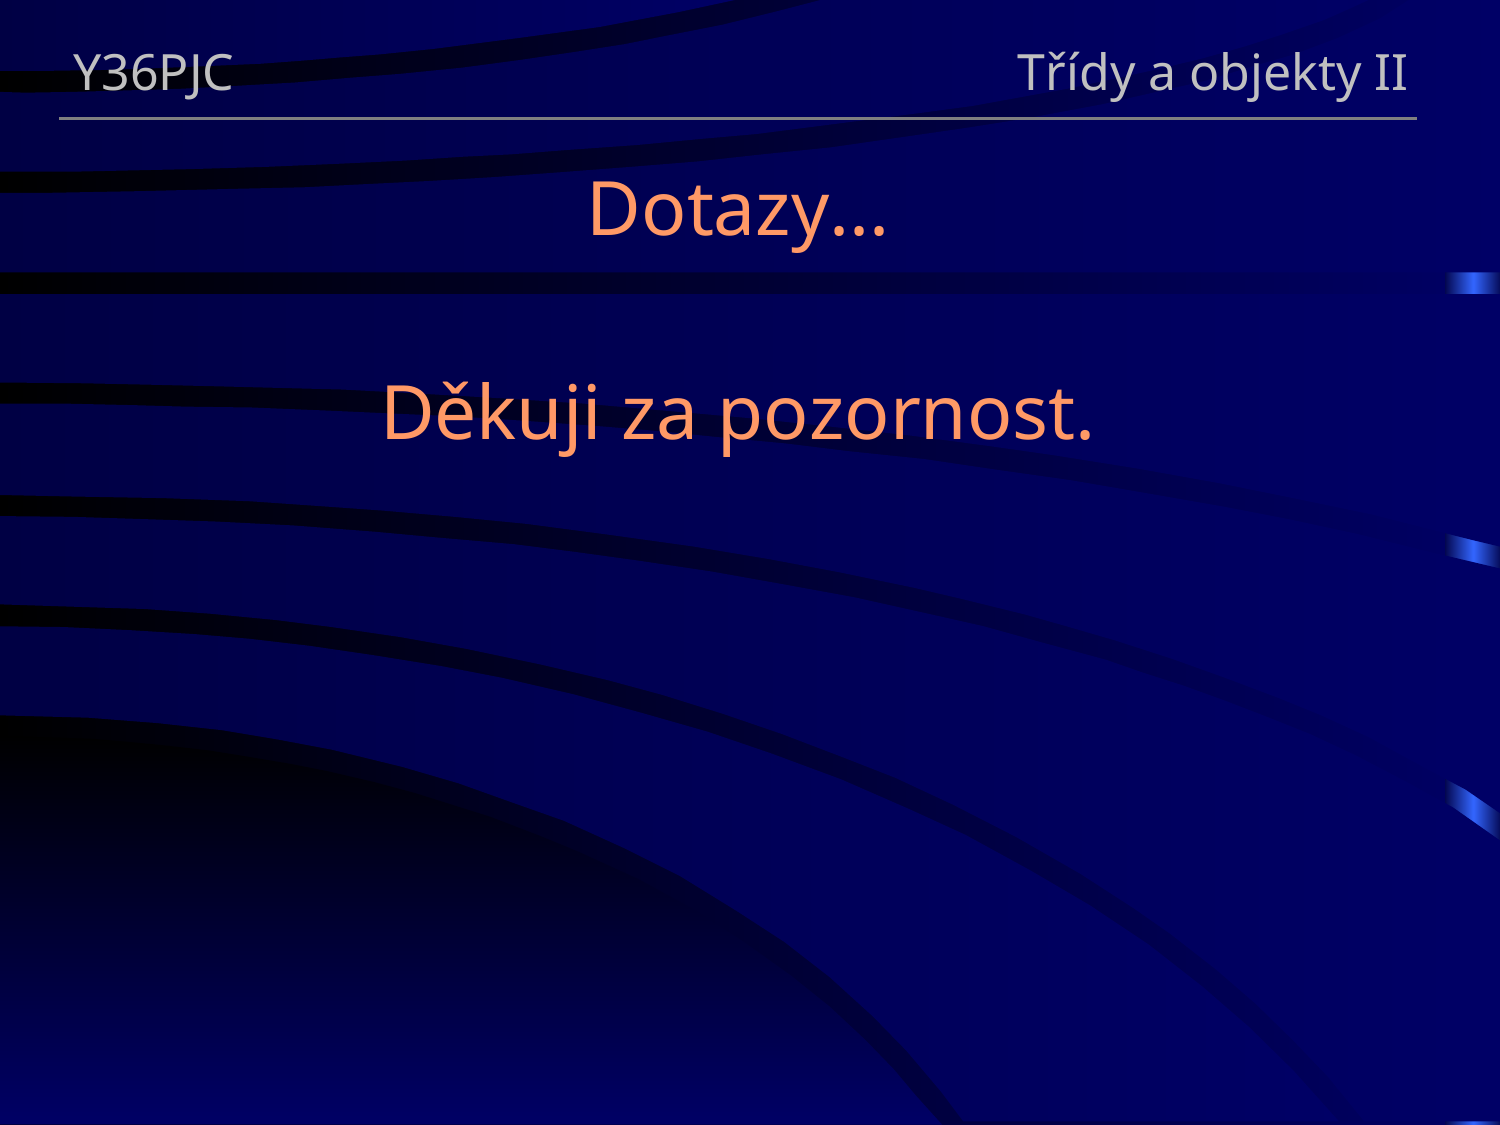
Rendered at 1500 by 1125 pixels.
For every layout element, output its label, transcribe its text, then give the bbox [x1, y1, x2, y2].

text_box Třídy a objekty II [1003, 29, 1418, 105]
text_box Y36PJC [59, 29, 251, 105]
text_box Dotazy... Děkuji za pozornost. [59, 147, 1418, 500]
